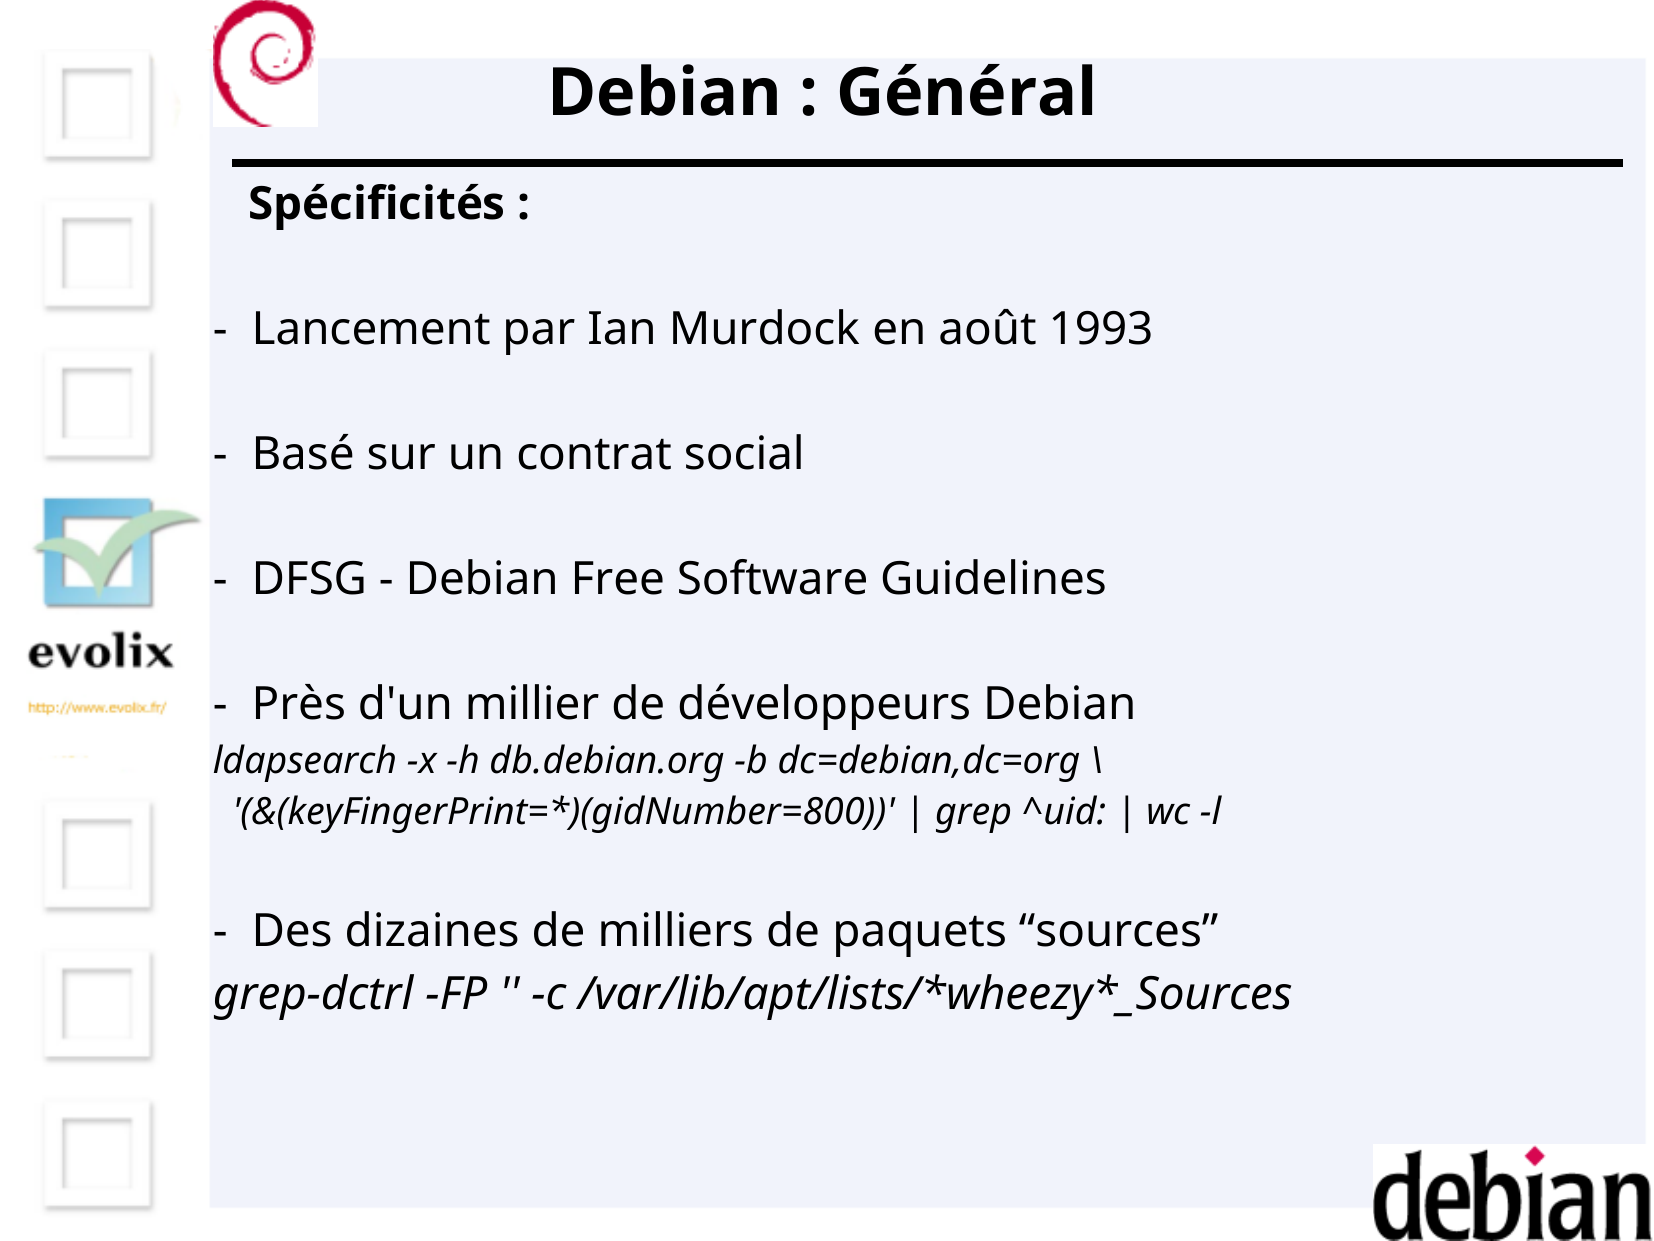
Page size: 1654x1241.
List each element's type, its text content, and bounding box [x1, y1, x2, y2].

picture [0, 49, 1654, 1241]
text_box Spécificités : - Lancement par Ian Murdock en août 1993 - Basé sur un contrat social - DFSG - Debian Free Software Guidelines - Près d'un millier de développeurs Debian ldapsearch -x -h db.debian.org -b dc=debian,dc=org \ '(&(keyFingerPrint=*)(gidNumber=800))' | grep ^uid: | wc -l - Des dizaines de milliers de paquets “sources” grep-dctrl -FP '' -c /var/lib/apt/lists/*wheezy*_Sources [212, 170, 1518, 1241]
title Debian : Général [26, 35, 1619, 144]
picture [213, 0, 318, 128]
